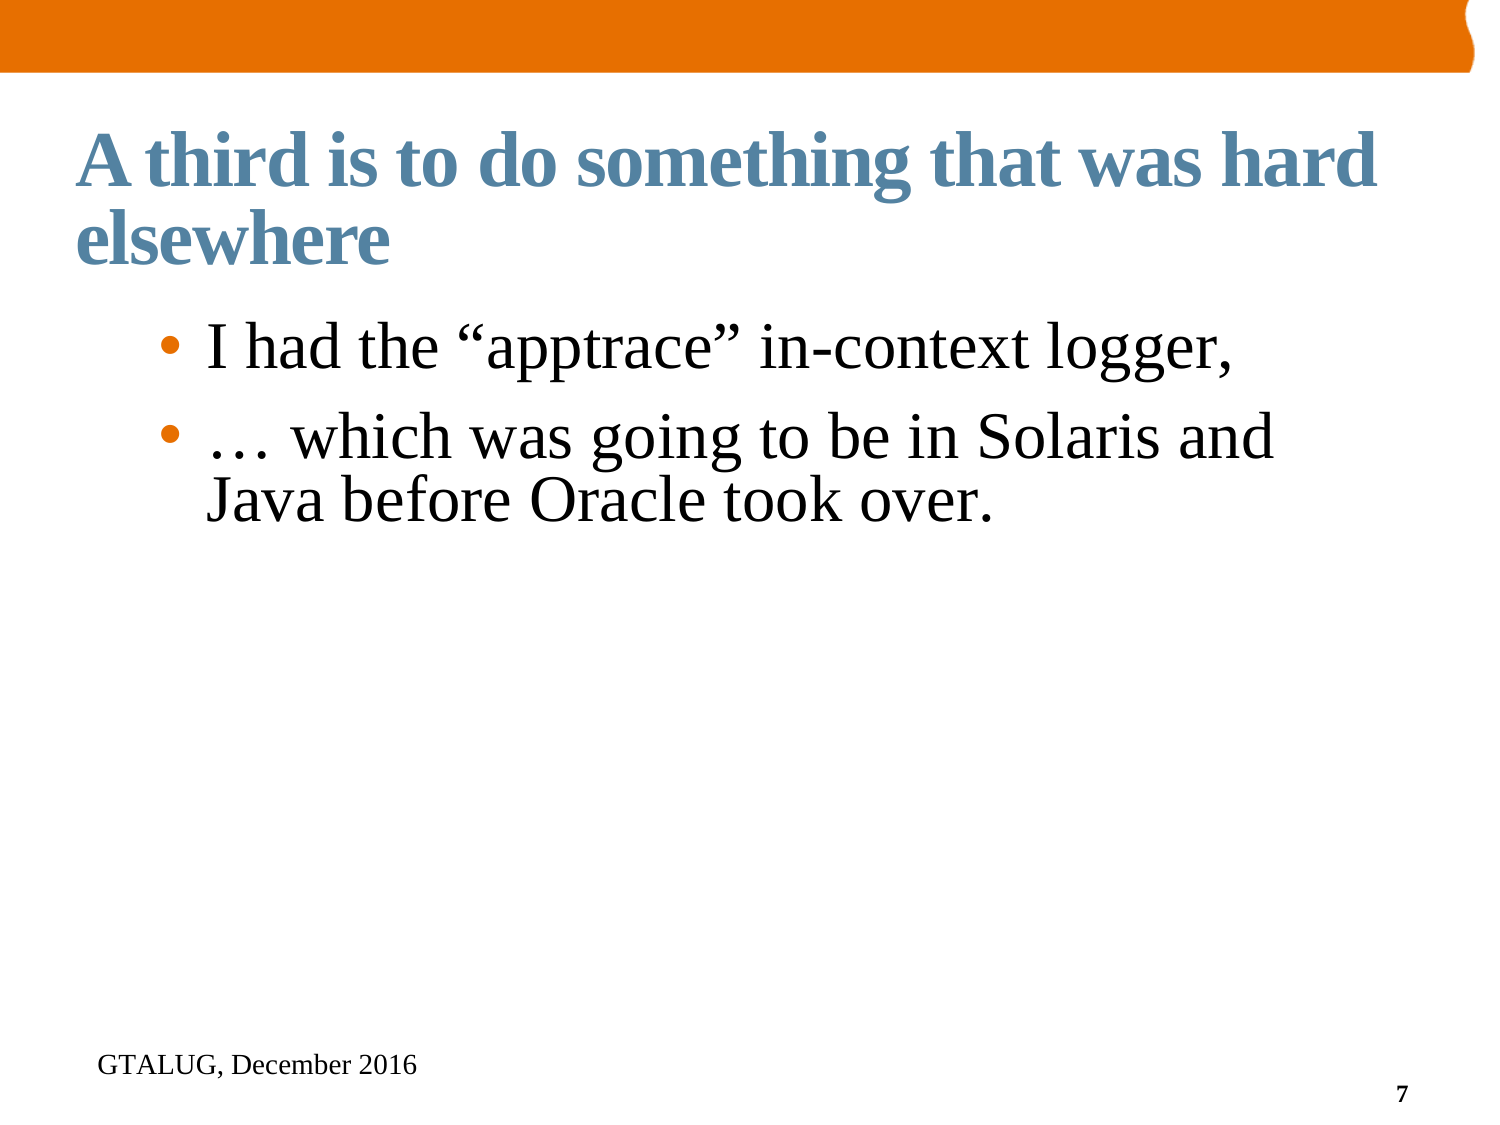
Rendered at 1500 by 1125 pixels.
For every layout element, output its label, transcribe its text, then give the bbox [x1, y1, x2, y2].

list I had the “apptrace” in-context logger, … which was going to be in Solaris and Java before Oracle took over. [64, 318, 1402, 1017]
title A third is to do something that was hard elsewhere [75, 122, 1438, 290]
picture [0, 0, 1500, 75]
